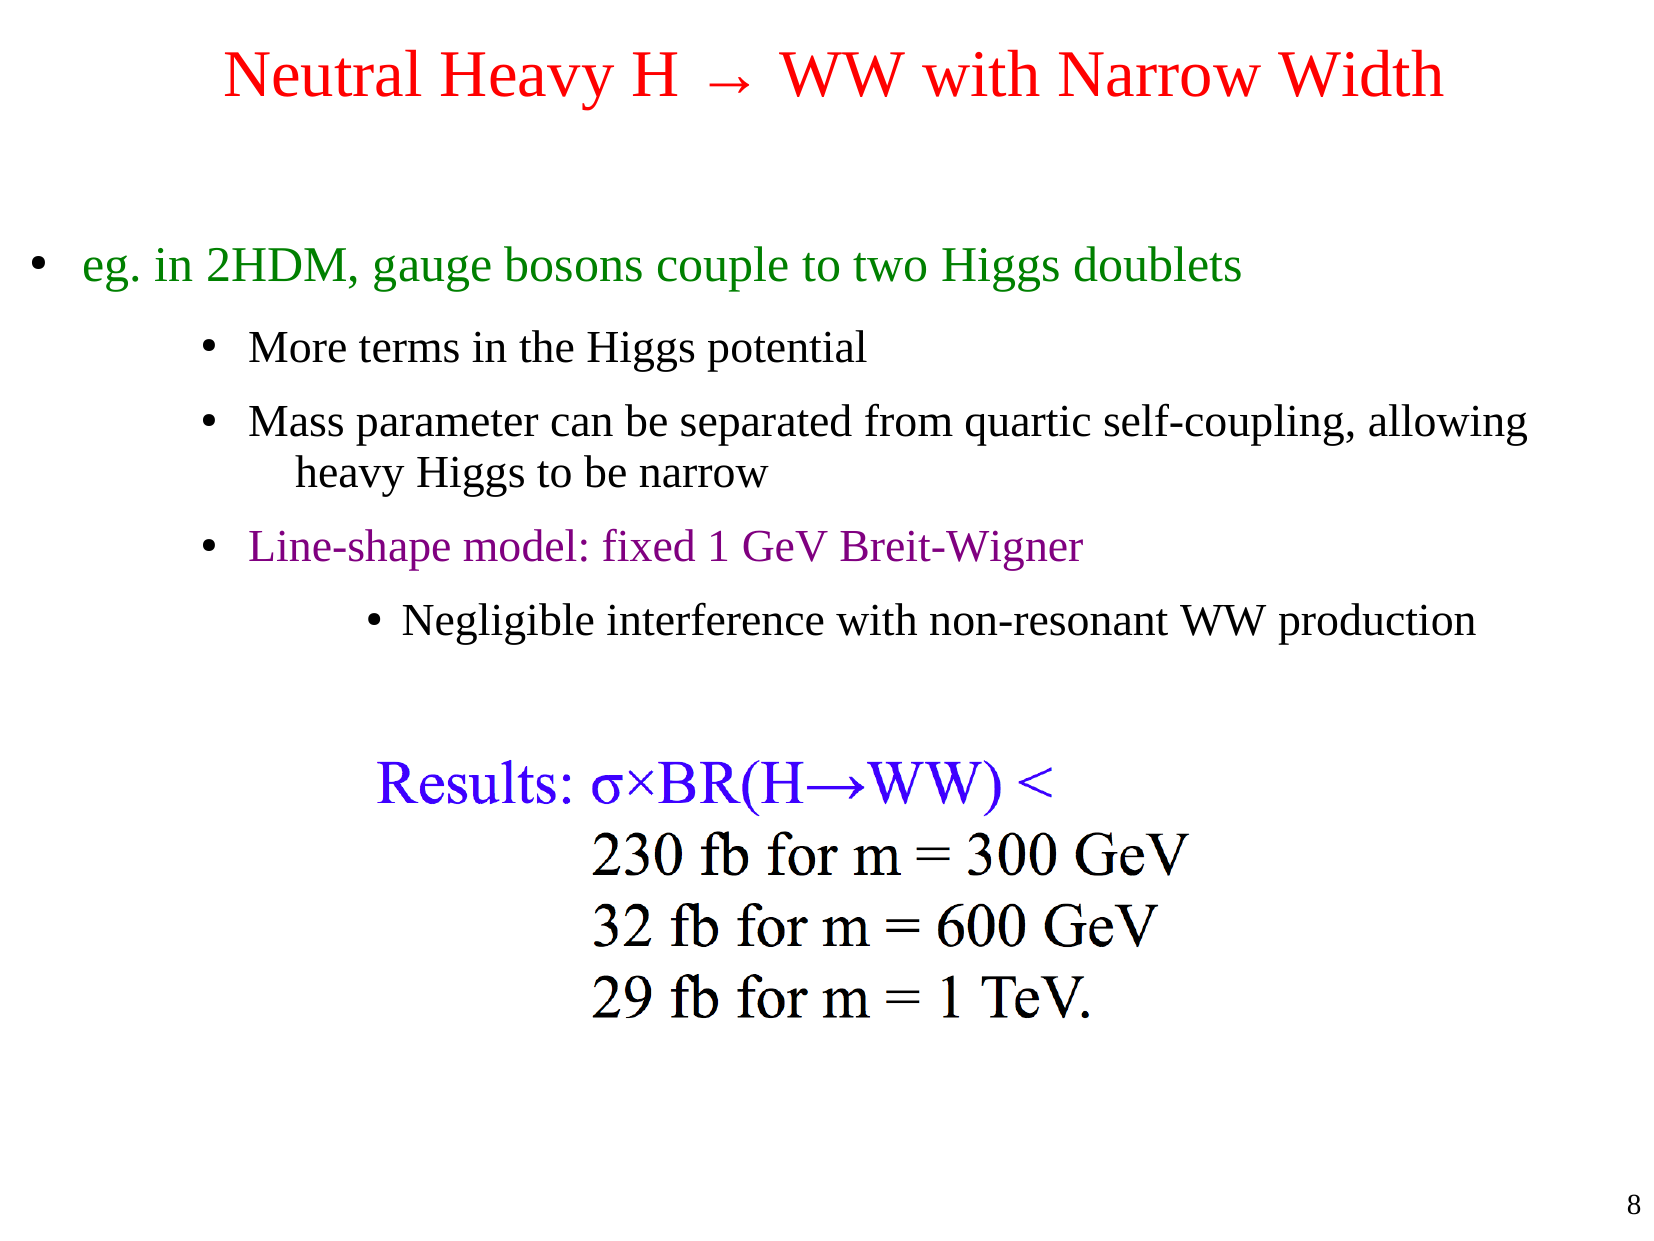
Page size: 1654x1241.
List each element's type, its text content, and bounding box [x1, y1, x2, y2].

list eg. in 2HDM, gauge bosons couple to two Higgs doublets More terms in the Higgs potential Mass parameter can be separated from quartic self-coupling, allowing heavy Higgs to be narrow Line-shape model: fixed 1 GeV Breit-Wigner Negligible interference with non-resonant WW production [11, 156, 1647, 938]
picture [361, 749, 1201, 1033]
title Neutral Heavy H → WW with Narrow Width [128, 5, 1541, 144]
